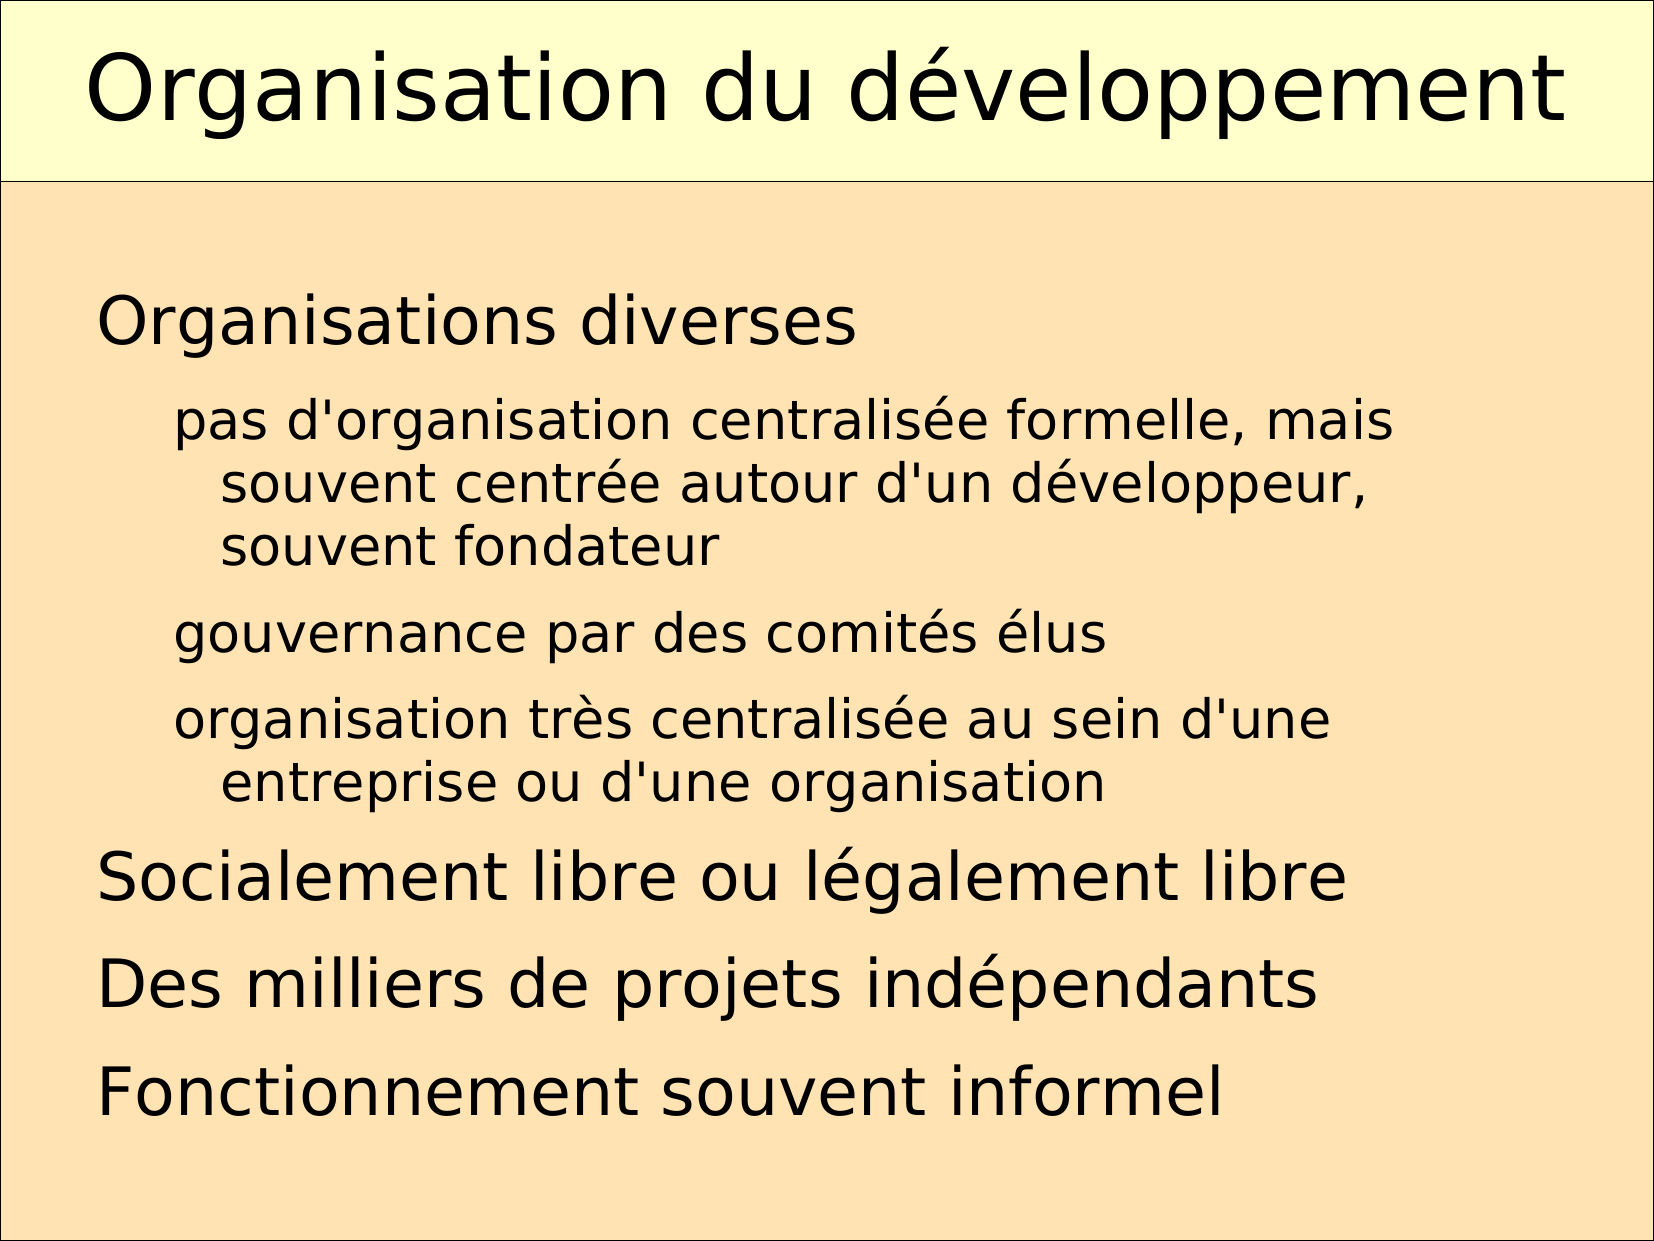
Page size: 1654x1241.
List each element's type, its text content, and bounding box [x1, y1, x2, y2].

title Organisation du développement [0, 7, 1654, 169]
list Organisations diverses pas d'organisation centralisée formelle, mais souvent centrée autour d'un développeur, souvent fondateur gouvernance par des comités élus organisation très centralisée au sein d'une entreprise ou d'une organisation Socialement libre ou légalement libre Des milliers de projets indépendants Fonctionnement souvent informel [78, 282, 1563, 1131]
